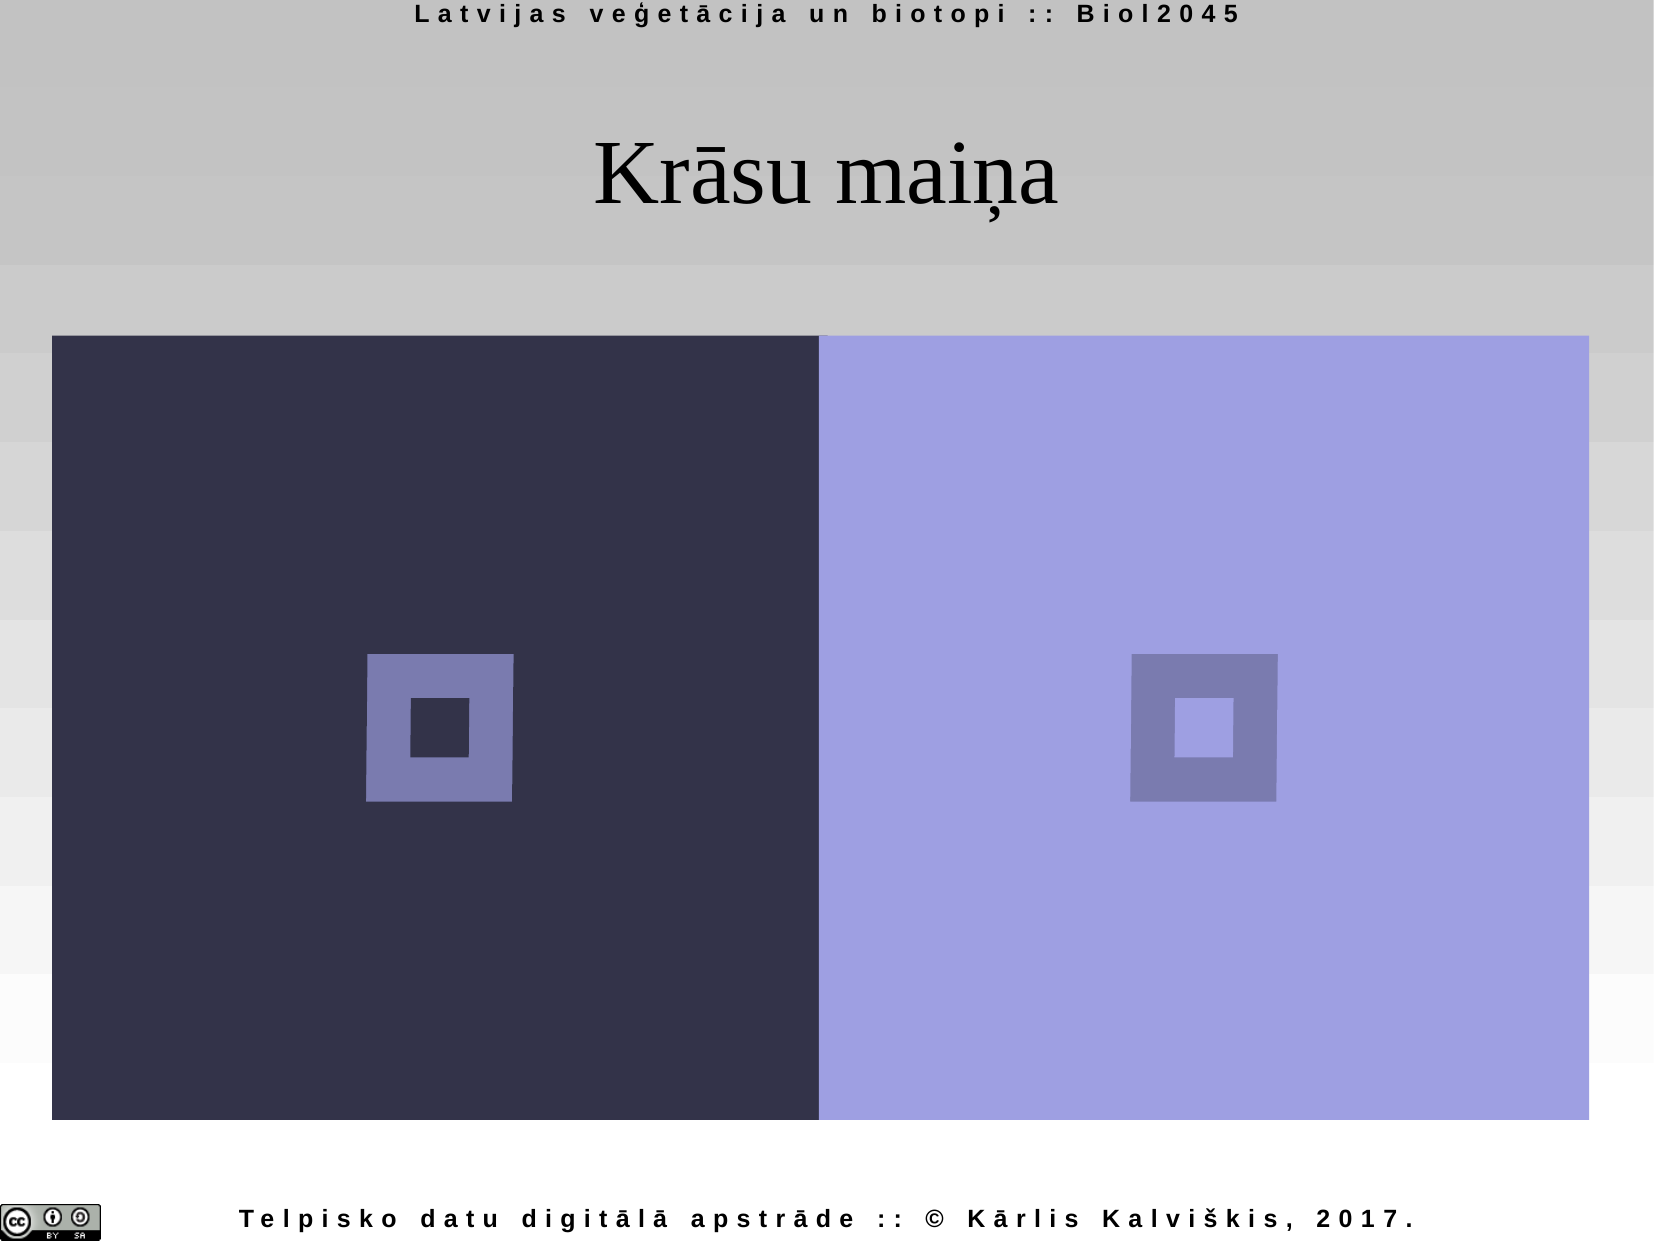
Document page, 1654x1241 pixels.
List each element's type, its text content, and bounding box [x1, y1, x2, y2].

text_box [52, 335, 1590, 1120]
title Krāsu maiņa [29, 49, 1625, 296]
picture [0, 0, 1654, 1241]
